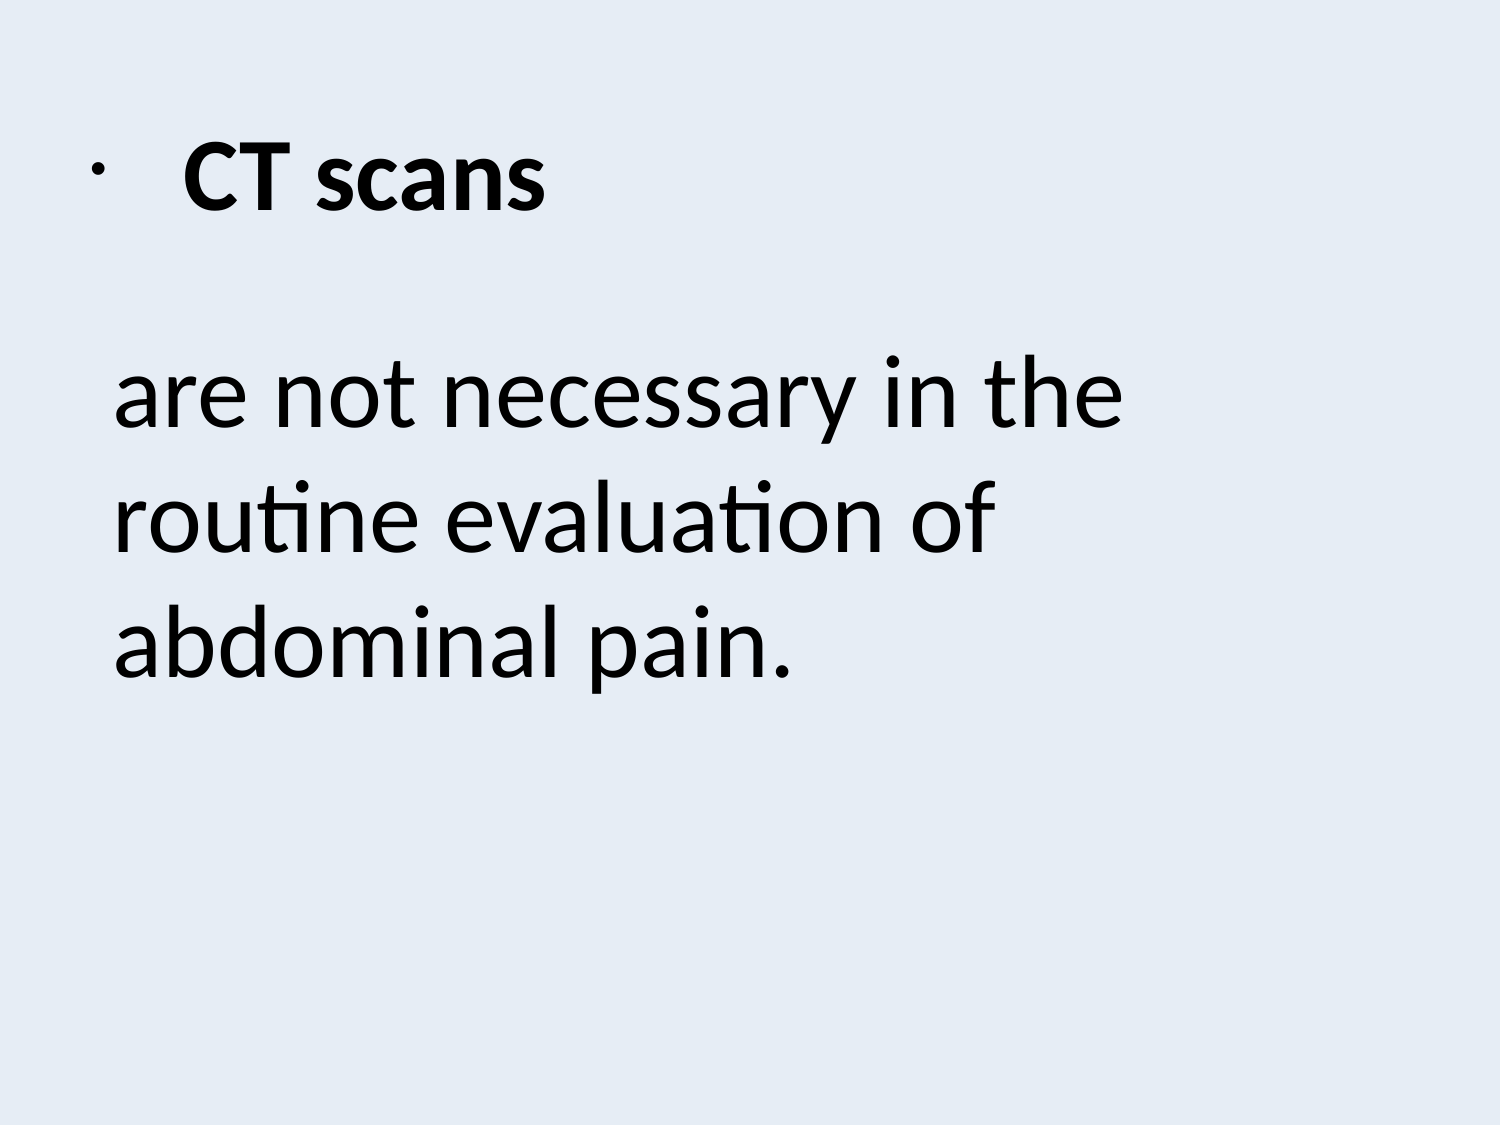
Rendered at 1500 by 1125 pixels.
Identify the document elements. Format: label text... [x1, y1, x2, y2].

title CT scans [75, 90, 1425, 279]
list are not necessary in the routine evaluation of abdominal pain. [97, 308, 1425, 1074]
